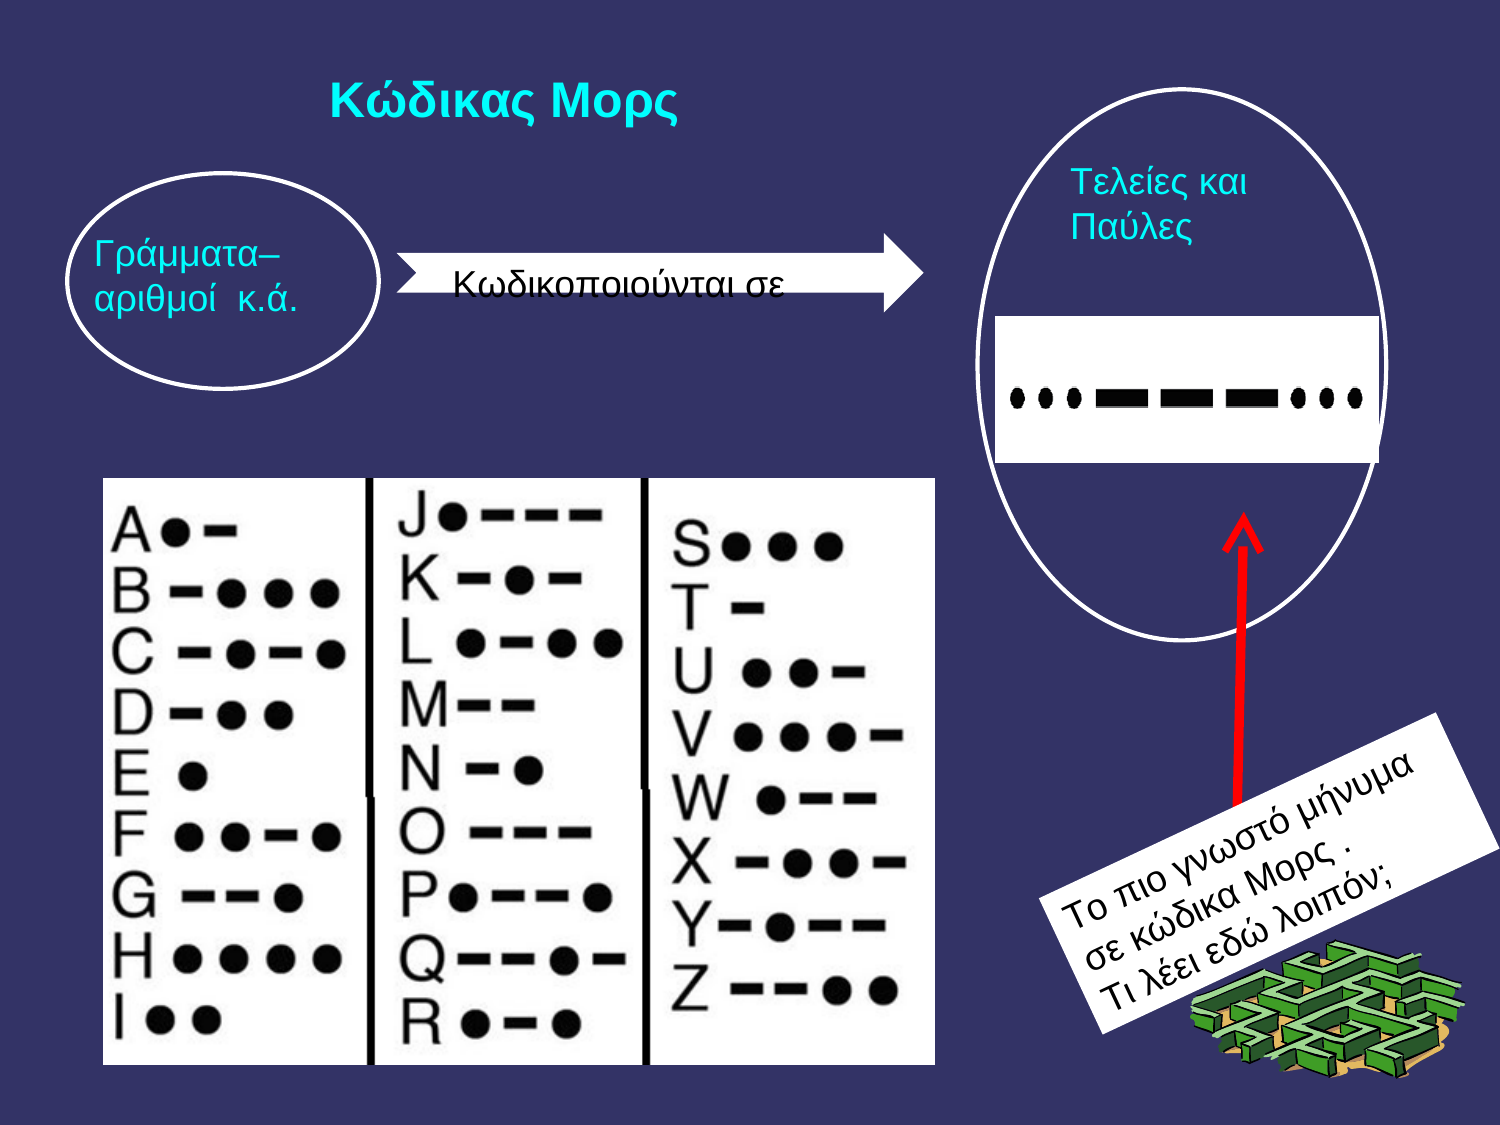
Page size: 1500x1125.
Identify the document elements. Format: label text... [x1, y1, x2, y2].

text_box Κωδικοποιούνται σε [396, 233, 924, 313]
picture [995, 316, 1379, 463]
text_box Τελείες και Παύλες [1055, 149, 1314, 255]
text_box Γράμματα– αριθμοί κ.ά. [79, 221, 373, 327]
text_box Κώδικας Μορς [1074, 92, 1290, 135]
text_box Το πιο γνωστό μήνυμα σε κώδικα Μορς . Τι λέει εδώ λοιπόν; [1038, 712, 1500, 1035]
text_box Κώδικας Μορς [174, 59, 1314, 135]
picture [103, 478, 935, 1065]
